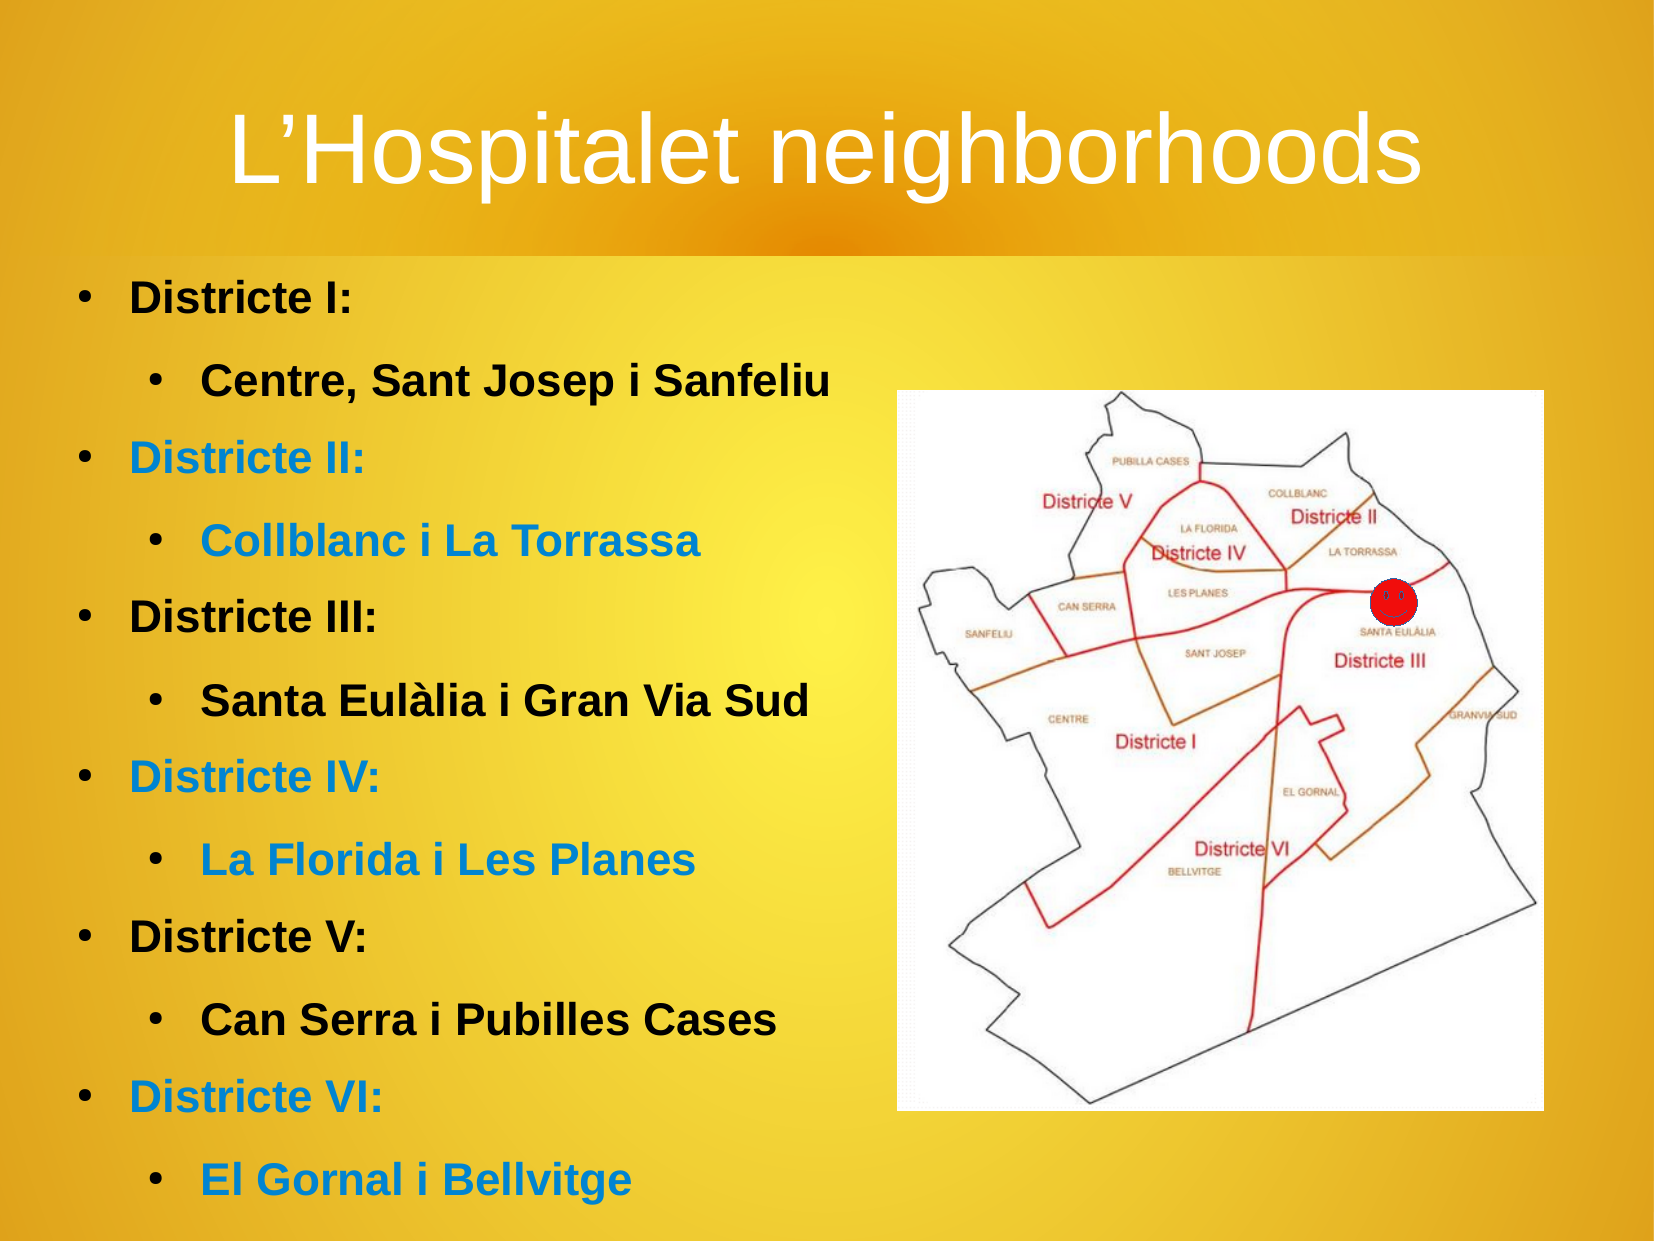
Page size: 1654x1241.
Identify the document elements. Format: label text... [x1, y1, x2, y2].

text_box [1370, 578, 1418, 627]
list Districte I: Centre, Sant Josep i Sanfeliu Districte II: Collblanc i La Torrassa Districte III: Santa Eulàlia i Gran Via Sud Districte IV: La Florida i Les Planes Districte V: Can Serra i Pubilles Cases Districte VI: El Gornal i Bellvitge [59, 271, 863, 1217]
title L’Hospitalet neighborhoods [82, 38, 1571, 261]
picture [897, 390, 1544, 1111]
